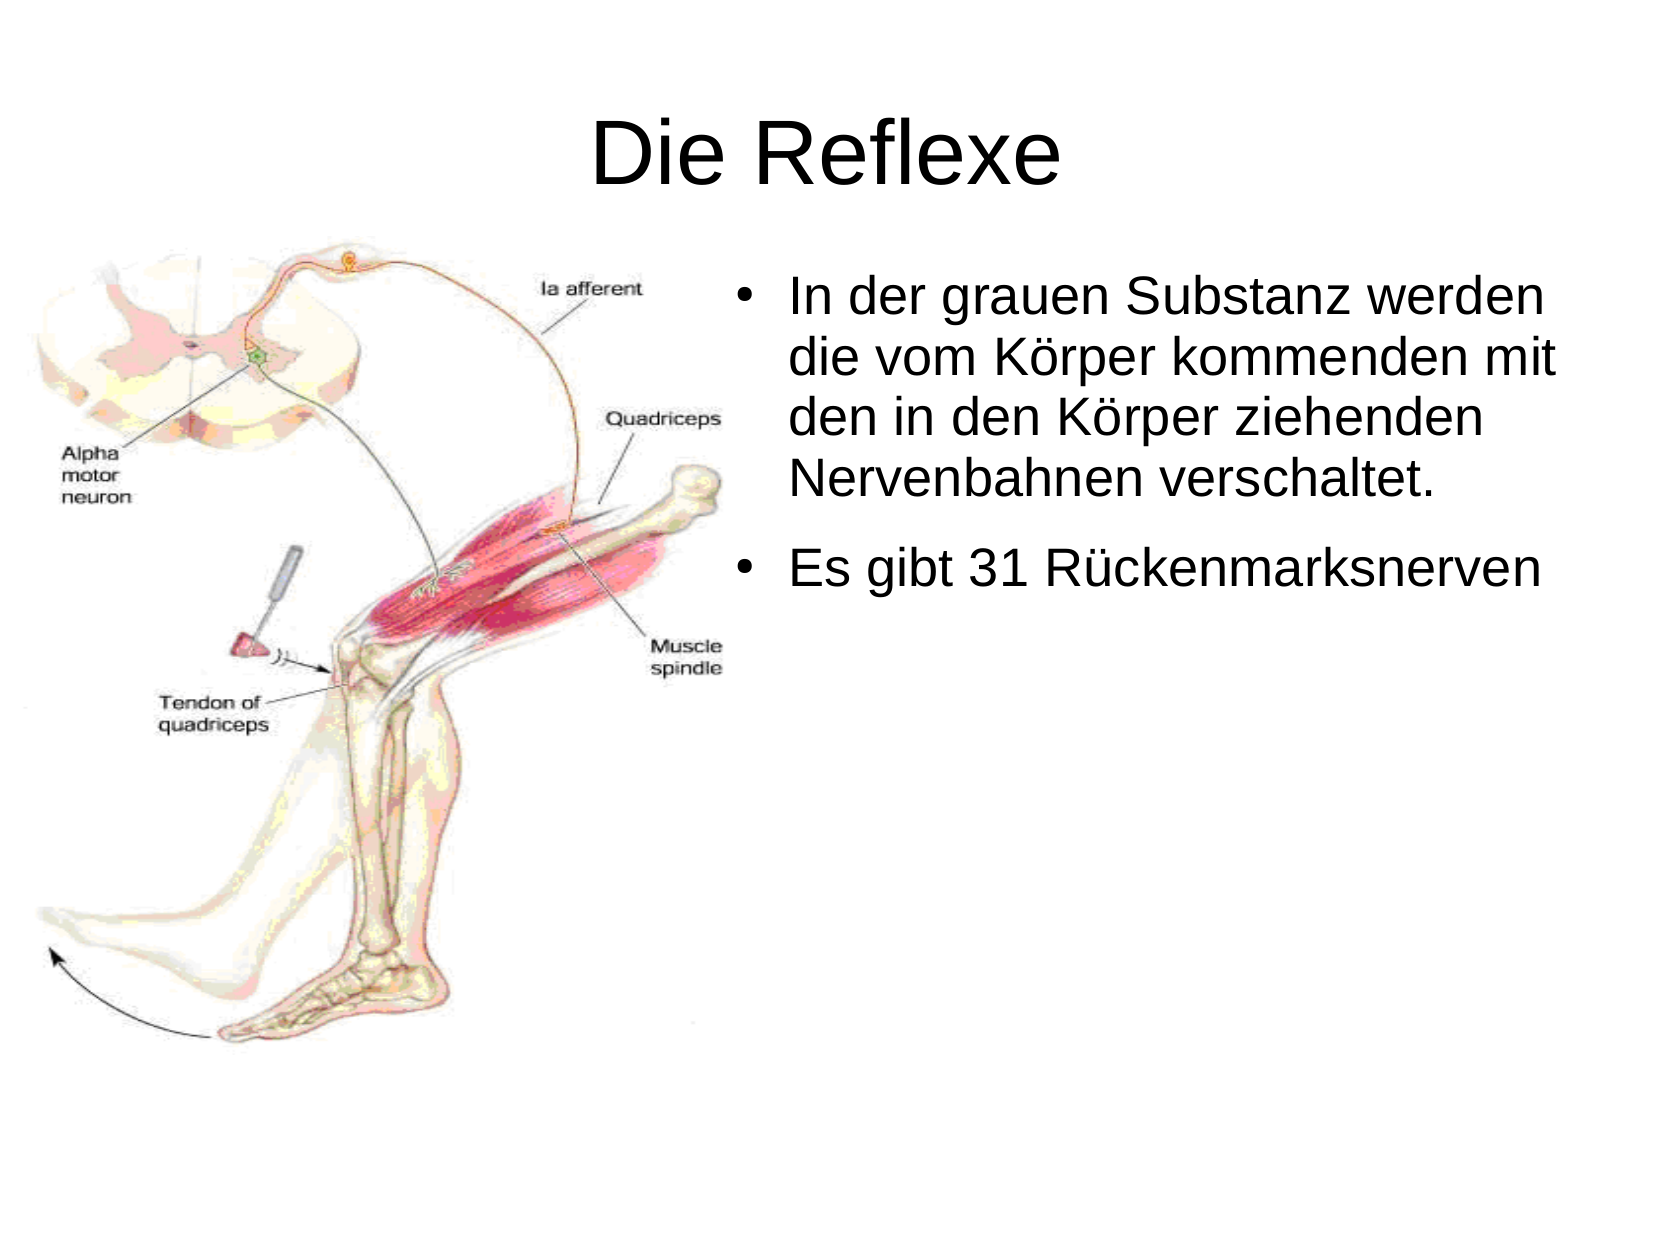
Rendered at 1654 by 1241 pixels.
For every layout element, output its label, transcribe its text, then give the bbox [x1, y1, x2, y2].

text_box In der grauen Substanz werden die vom Körper kommenden mit den in den Körper ziehenden Nervenbahnen verschaltet. Es gibt 31 Rückenmarksnerven [717, 265, 1625, 916]
picture [12, 236, 739, 1055]
title Die Reflexe [82, 56, 1571, 250]
